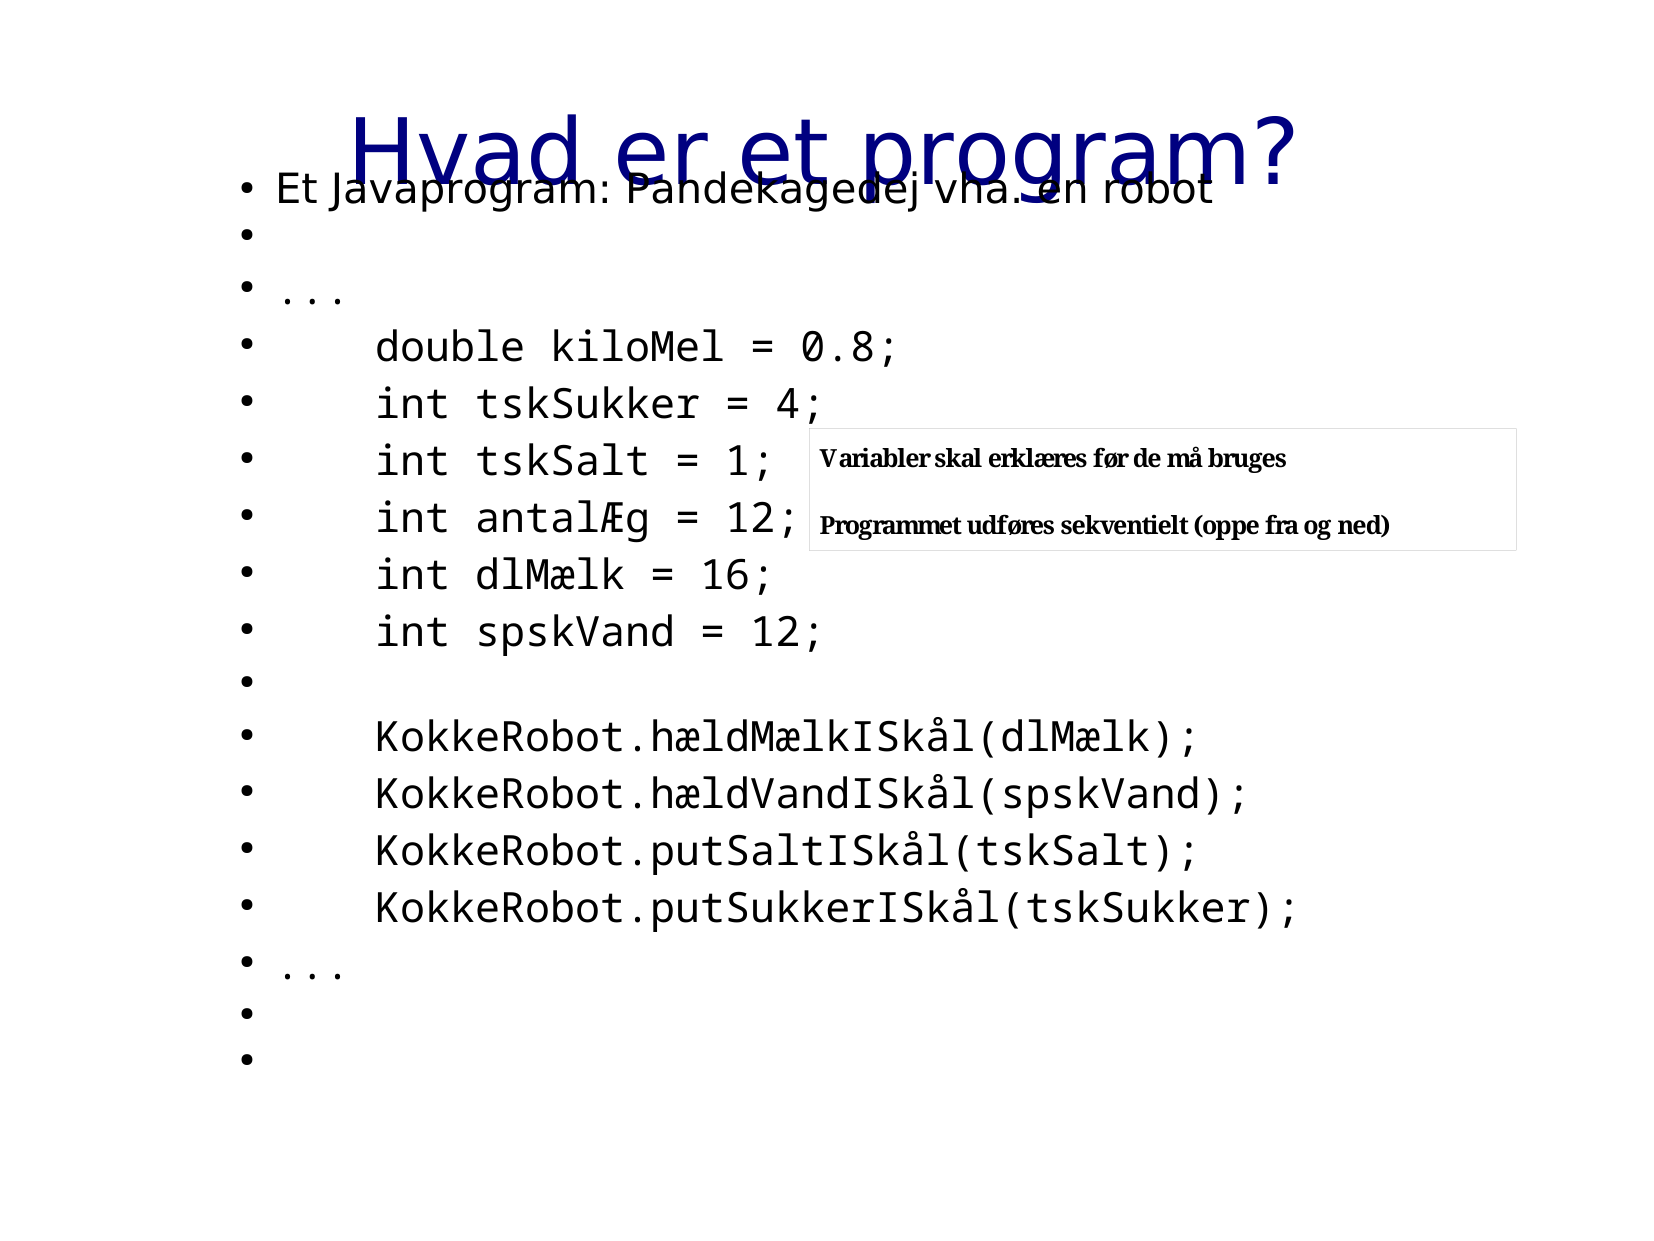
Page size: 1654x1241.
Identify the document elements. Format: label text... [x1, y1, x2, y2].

subtitle Et Javaprogram: Pandekagedej vha. en robot ... double kiloMel = 0.8; int tskSukker = 4; int tskSalt = 1; int antalÆg = 12; int dlMælk = 16; int spskVand = 12; KokkeRobot.hældMælkISkål(dlMælk); KokkeRobot.hældVandISkål(spskVand); KokkeRobot.putSaltISkål(tskSalt); KokkeRobot.putSukkerISkål(tskSukker); ... [168, 183, 1446, 1066]
title Hvad er et program? [30, 49, 1620, 257]
chart [755, 391, 1571, 566]
